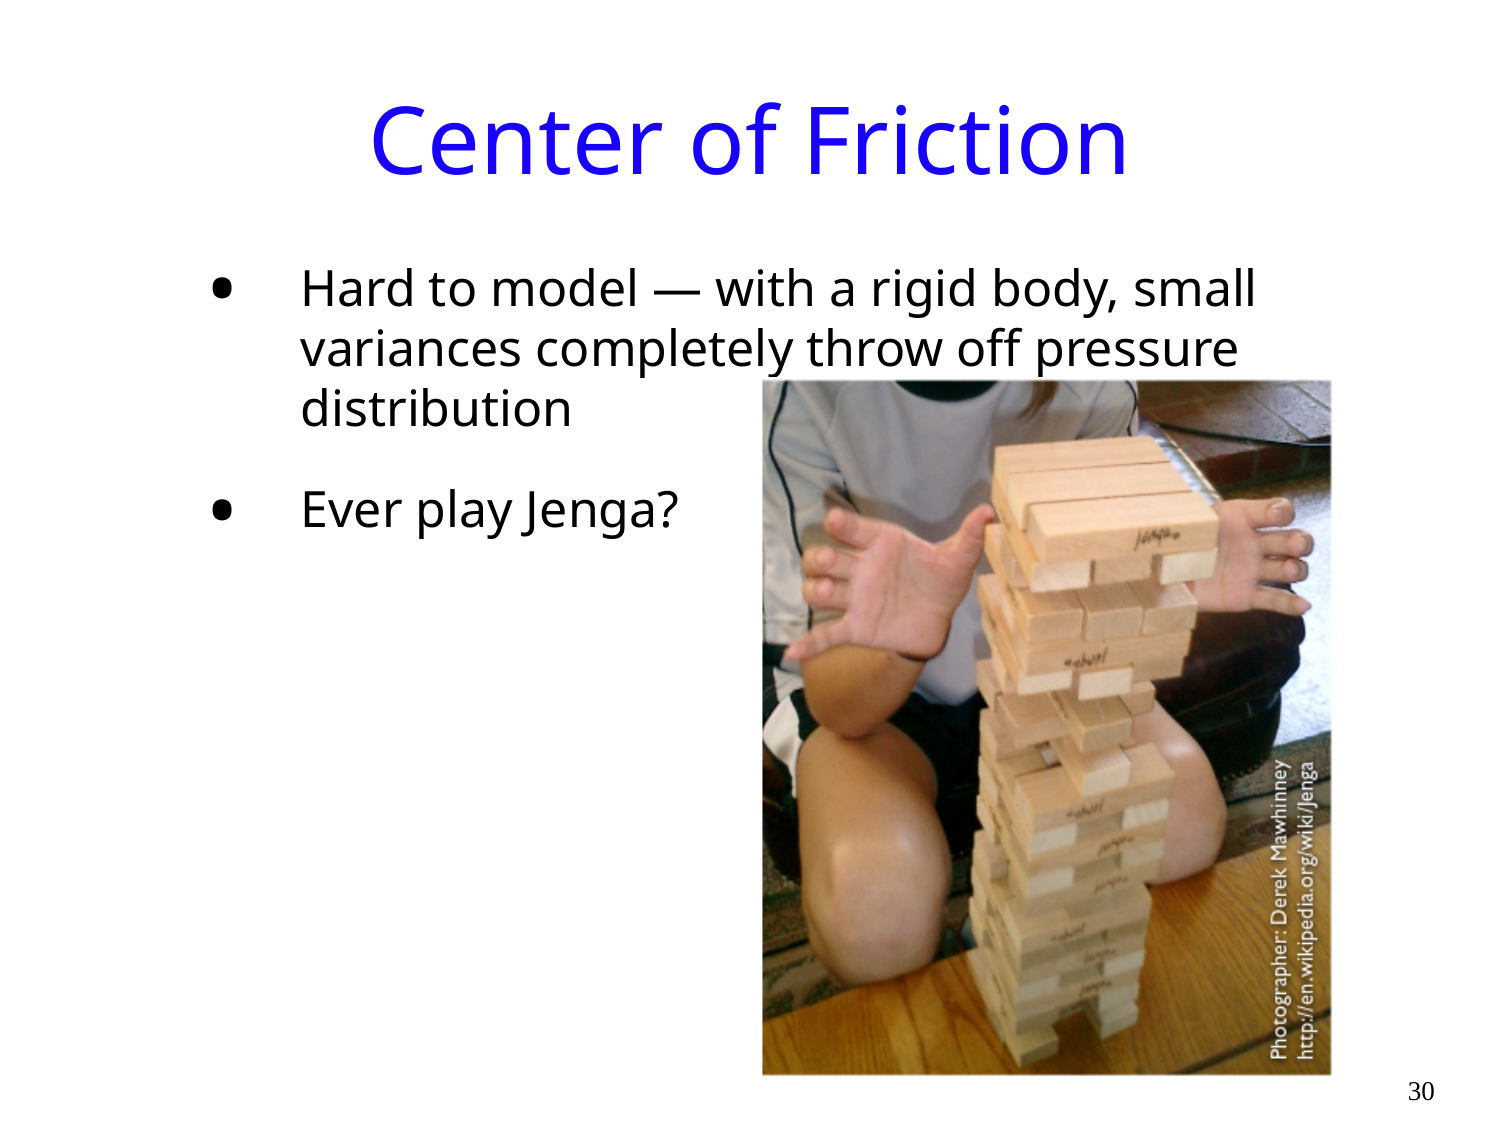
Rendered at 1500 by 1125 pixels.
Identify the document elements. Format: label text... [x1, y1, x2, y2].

picture [758, 377, 1335, 1079]
list Hard to model — with a rigid body, small variances completely throw off pressure distribution Ever play Jenga? [146, 222, 1354, 572]
title Center of Friction [146, 21, 1354, 222]
